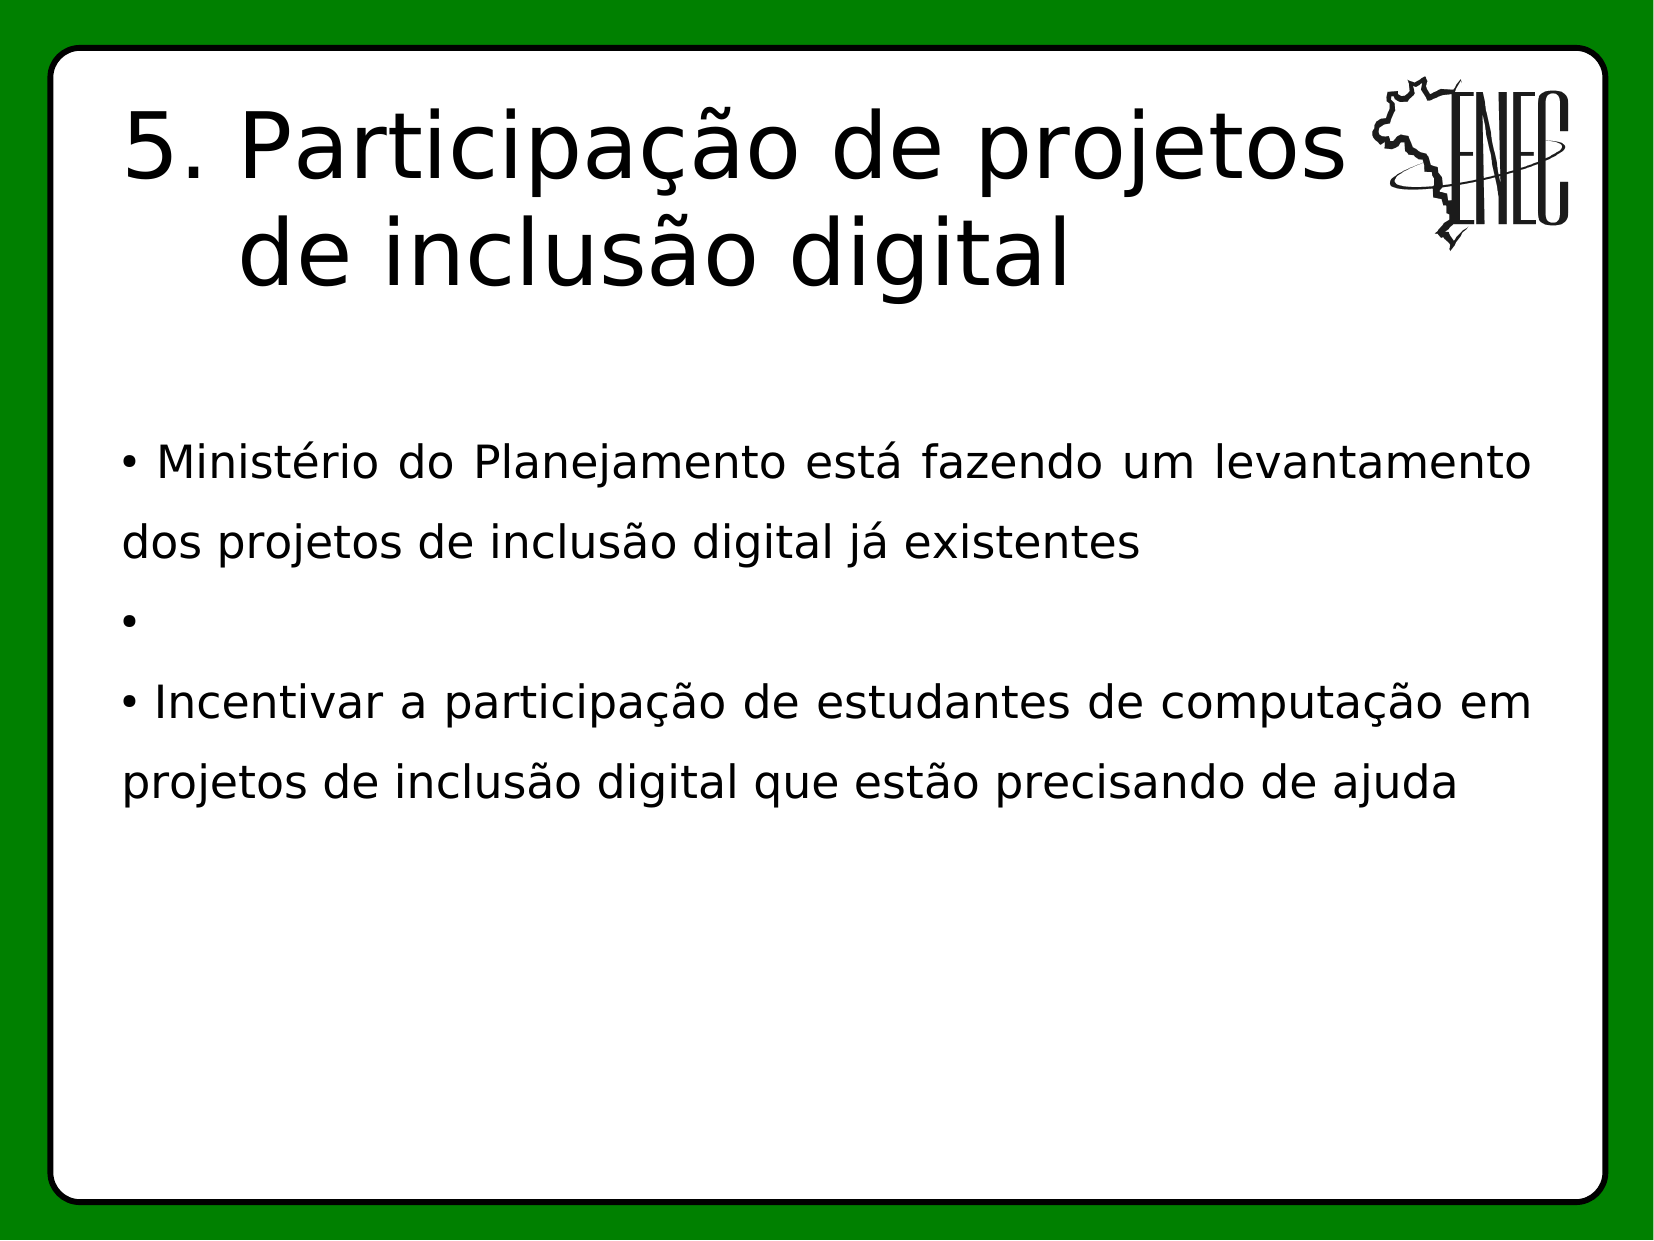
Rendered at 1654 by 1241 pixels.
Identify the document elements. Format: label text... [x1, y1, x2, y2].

picture [1367, 71, 1574, 273]
list Ministério do Planejamento está fazendo um levantamento dos projetos de inclusão digital já existentes Incentivar a participação de estudantes de computação em projetos de inclusão digital que estão precisando de ajuda [121, 409, 1534, 1117]
title 5. Participação de projetos de inclusão digital [121, 93, 1534, 308]
